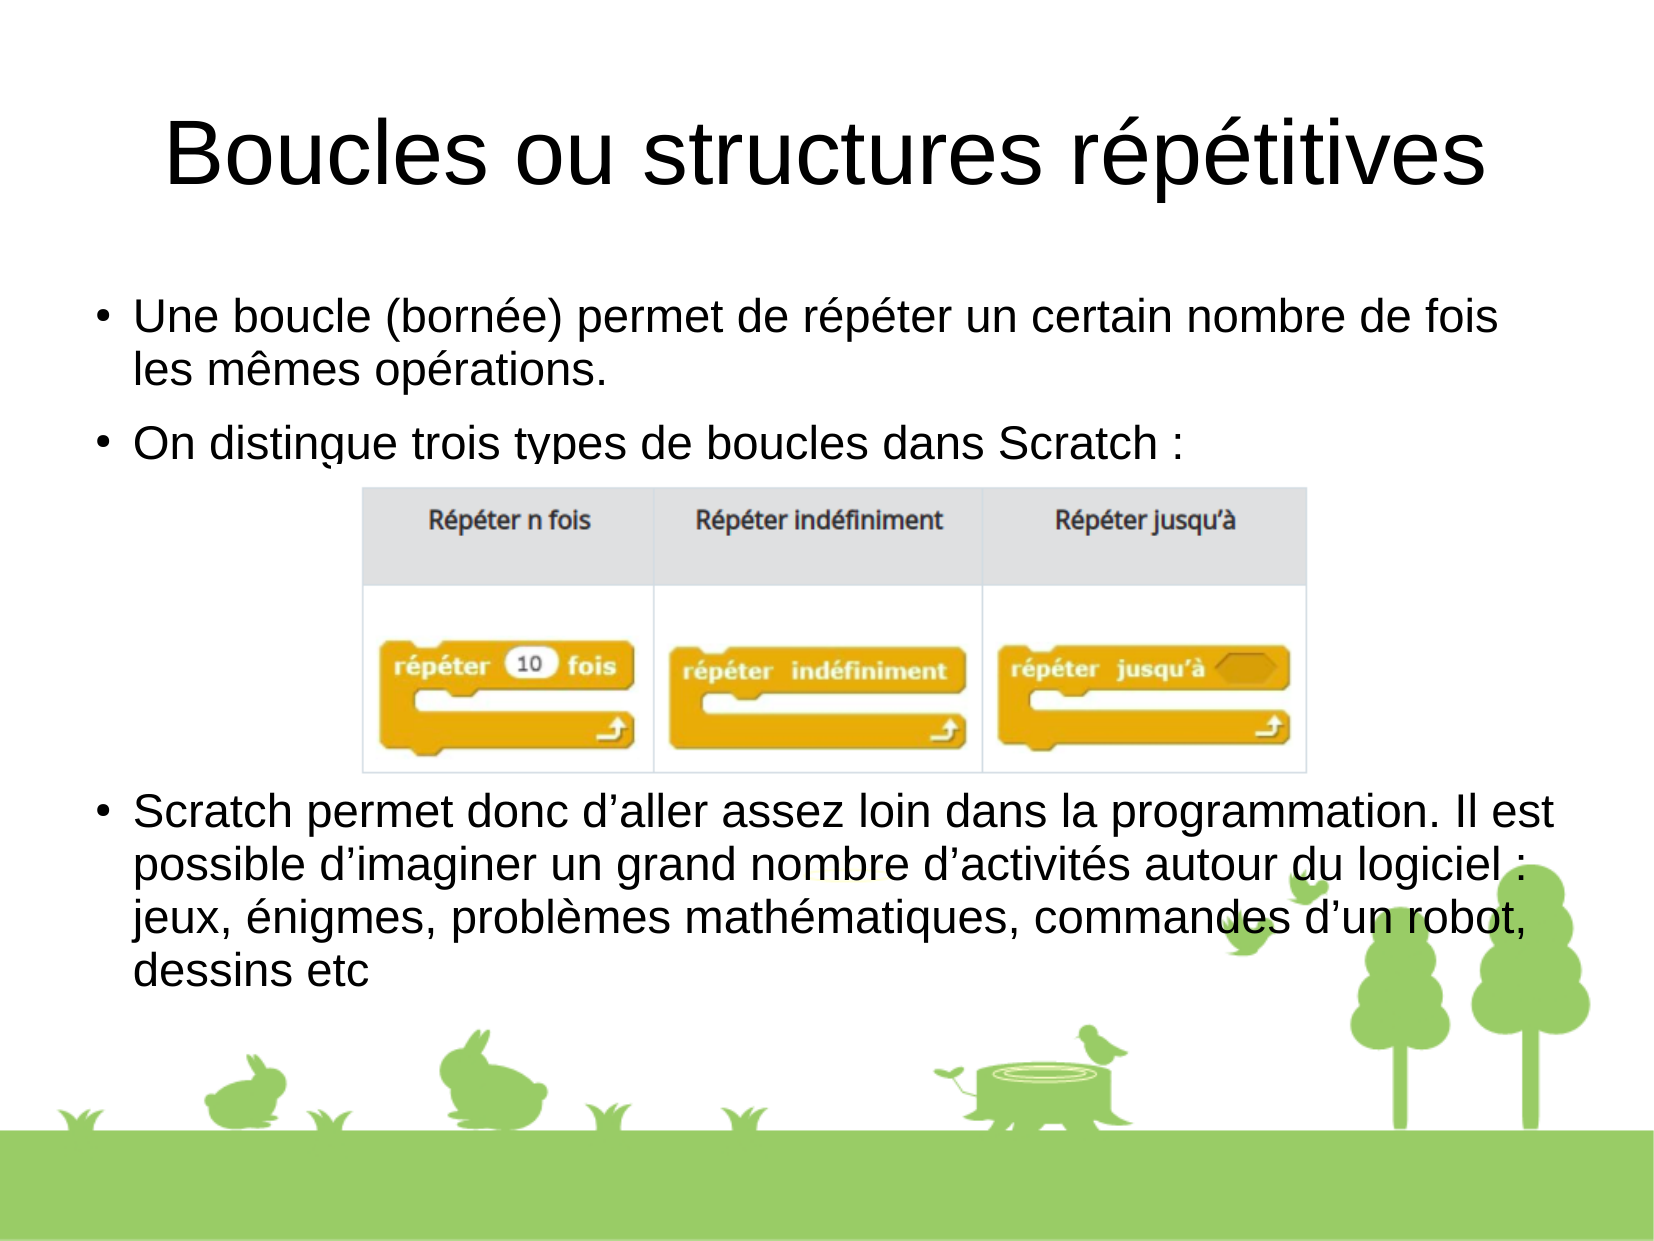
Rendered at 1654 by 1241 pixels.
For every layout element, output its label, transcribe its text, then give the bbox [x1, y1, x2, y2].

title Boucles ou structures répétitives [82, 49, 1571, 257]
list Une boucle (bornée) permet de répéter un certain nombre de fois les mêmes opérations. On distingue trois types de boucles dans Scratch : Scratch permet donc d’aller assez loin dans la programmation. Il est possible d’imaginer un grand nombre d’activités autour du logiciel : jeux, énigmes, problèmes mathématiques, commandes d’un robot, dessins etc [82, 290, 1571, 1010]
picture [0, 0, 1654, 1241]
